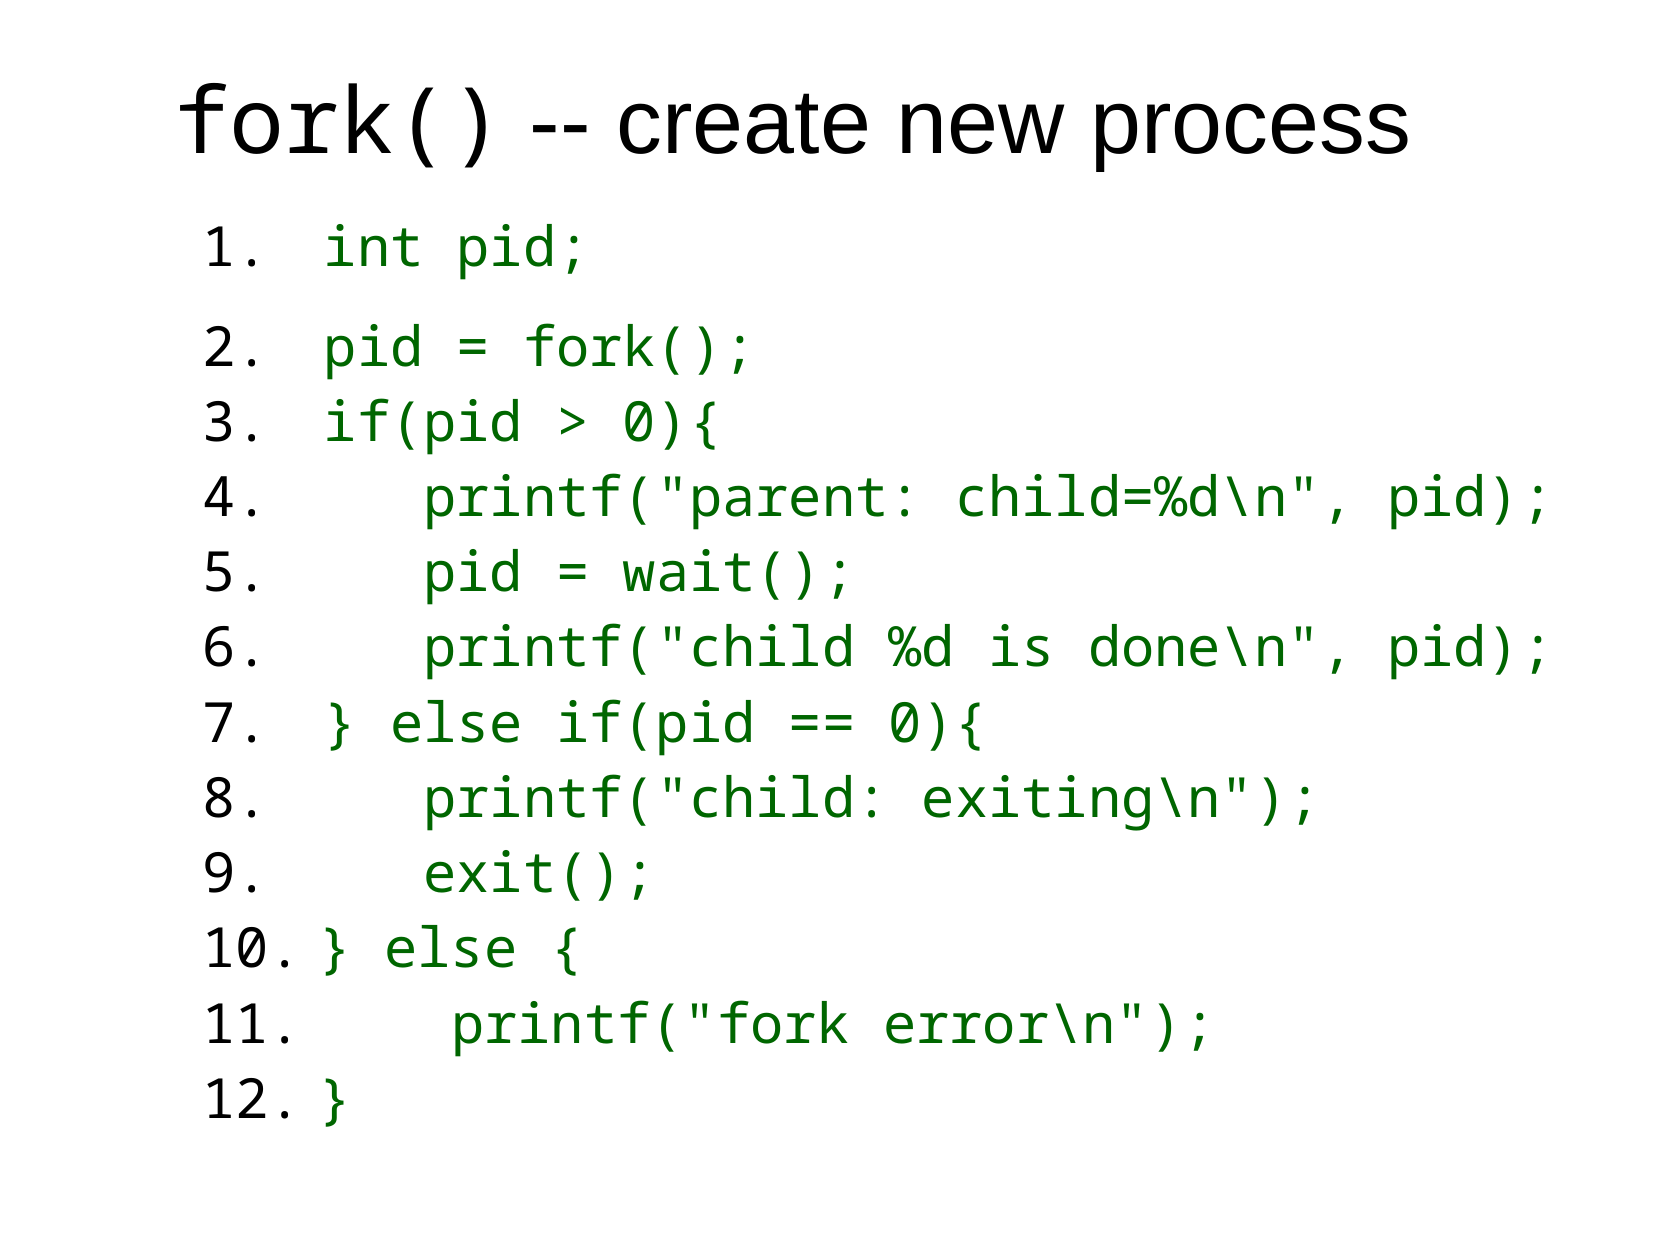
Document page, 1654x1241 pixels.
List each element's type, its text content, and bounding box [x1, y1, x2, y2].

list int pid; pid = fork(); if(pid > 0){ printf("parent: child=%d\n", pid); pid = wait(); printf("child %d is done\n", pid); } else if(pid == 0){ printf("child: exiting\n"); exit(); } else { printf("fork error\n"); } [187, 207, 1571, 1145]
title fork() -- create new process [37, 49, 1576, 188]
